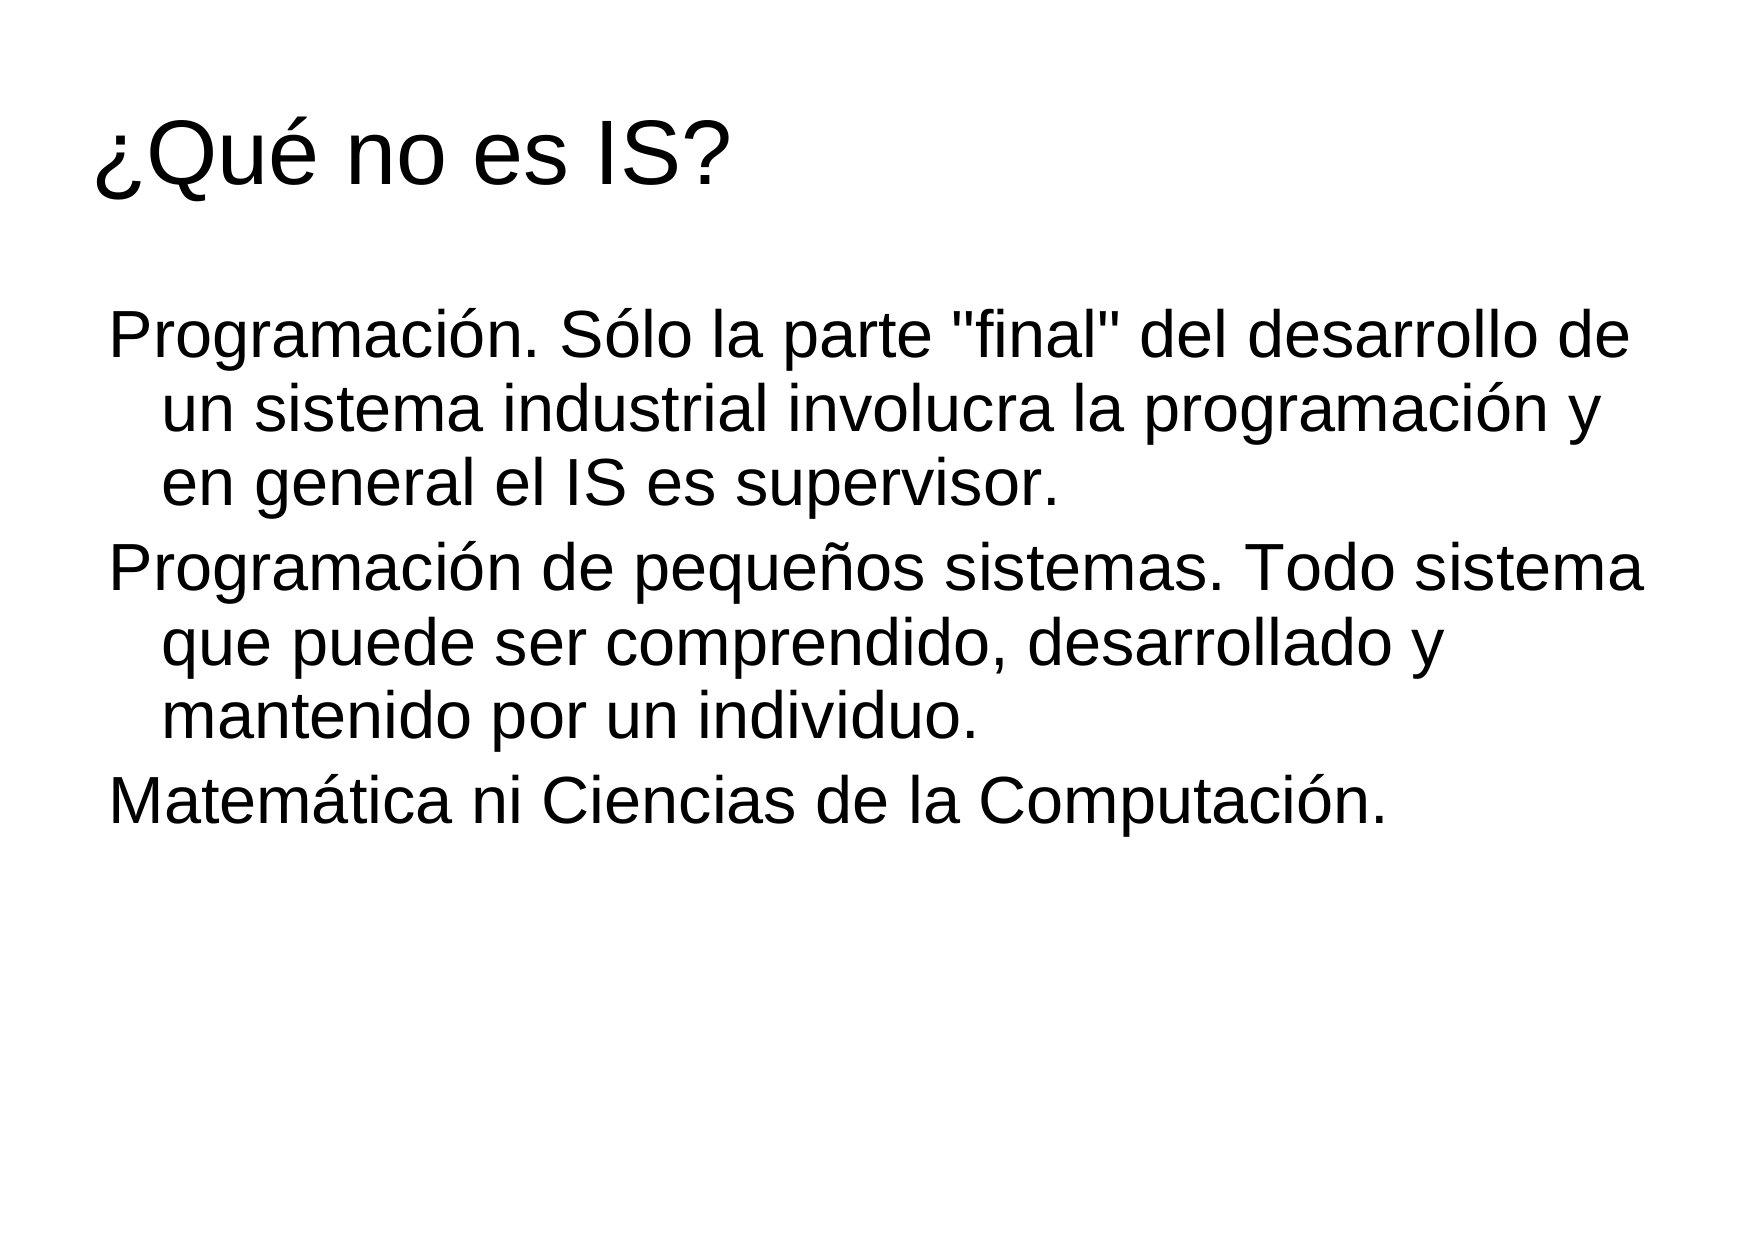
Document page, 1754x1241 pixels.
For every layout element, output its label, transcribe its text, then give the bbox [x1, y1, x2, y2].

list Programación. Sólo la parte "final" del desarrollo de un sistema industrial involucra la programación y en general el IS es supervisor. Programación de pequeños sistemas. Todo sistema que puede ser comprendido, desarrollado y mantenido por un individuo. Matemática ni Ciencias de la Computación. [87, 290, 1667, 1109]
title ¿Qué no es IS? [87, 49, 1667, 257]
